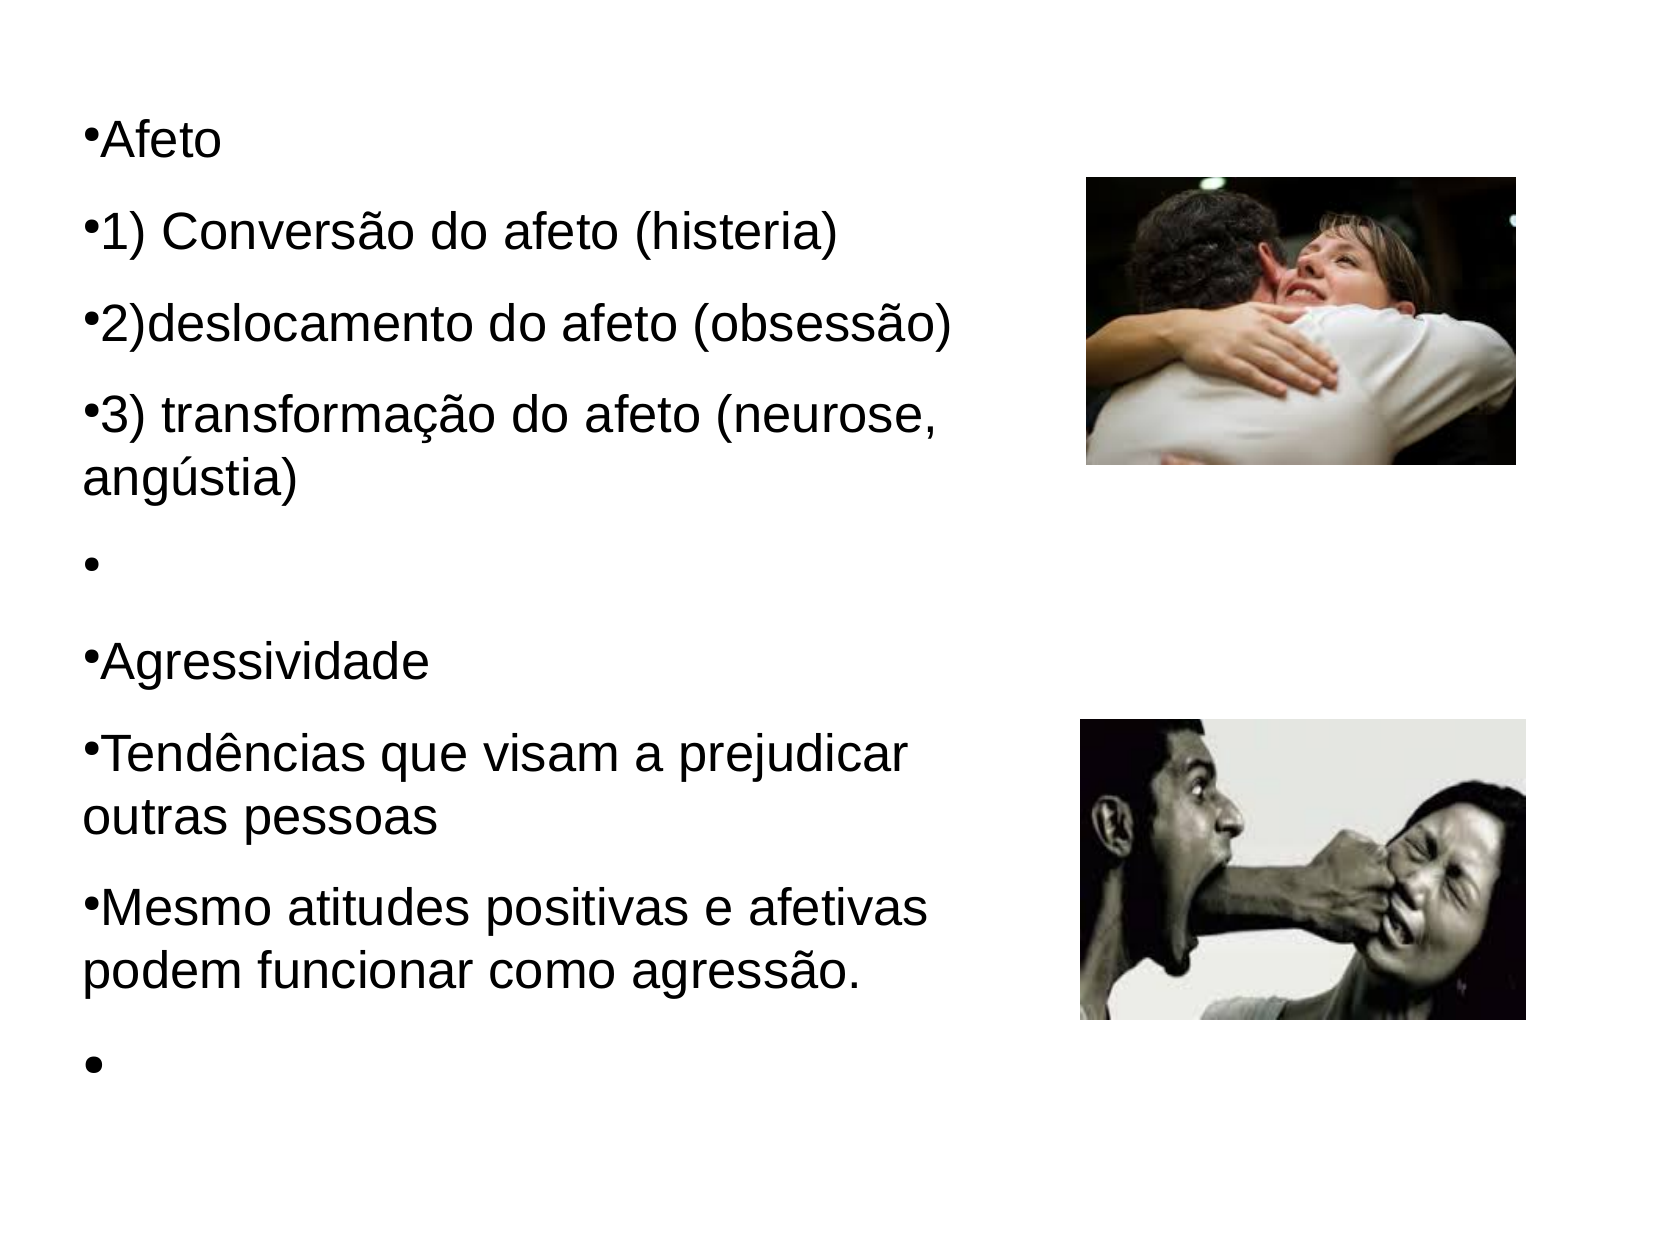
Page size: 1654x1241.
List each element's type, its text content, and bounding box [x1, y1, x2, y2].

list Afeto 1) Conversão do afeto (histeria) 2)deslocamento do afeto (obsessão) 3) transformação do afeto (neurose, angústia) Agressividade Tendências que visam a prejudicar outras pessoas Mesmo atitudes positivas e afetivas podem funcionar como agressão. [82, 105, 961, 1066]
picture [1086, 177, 1516, 466]
picture [1080, 720, 1526, 1021]
